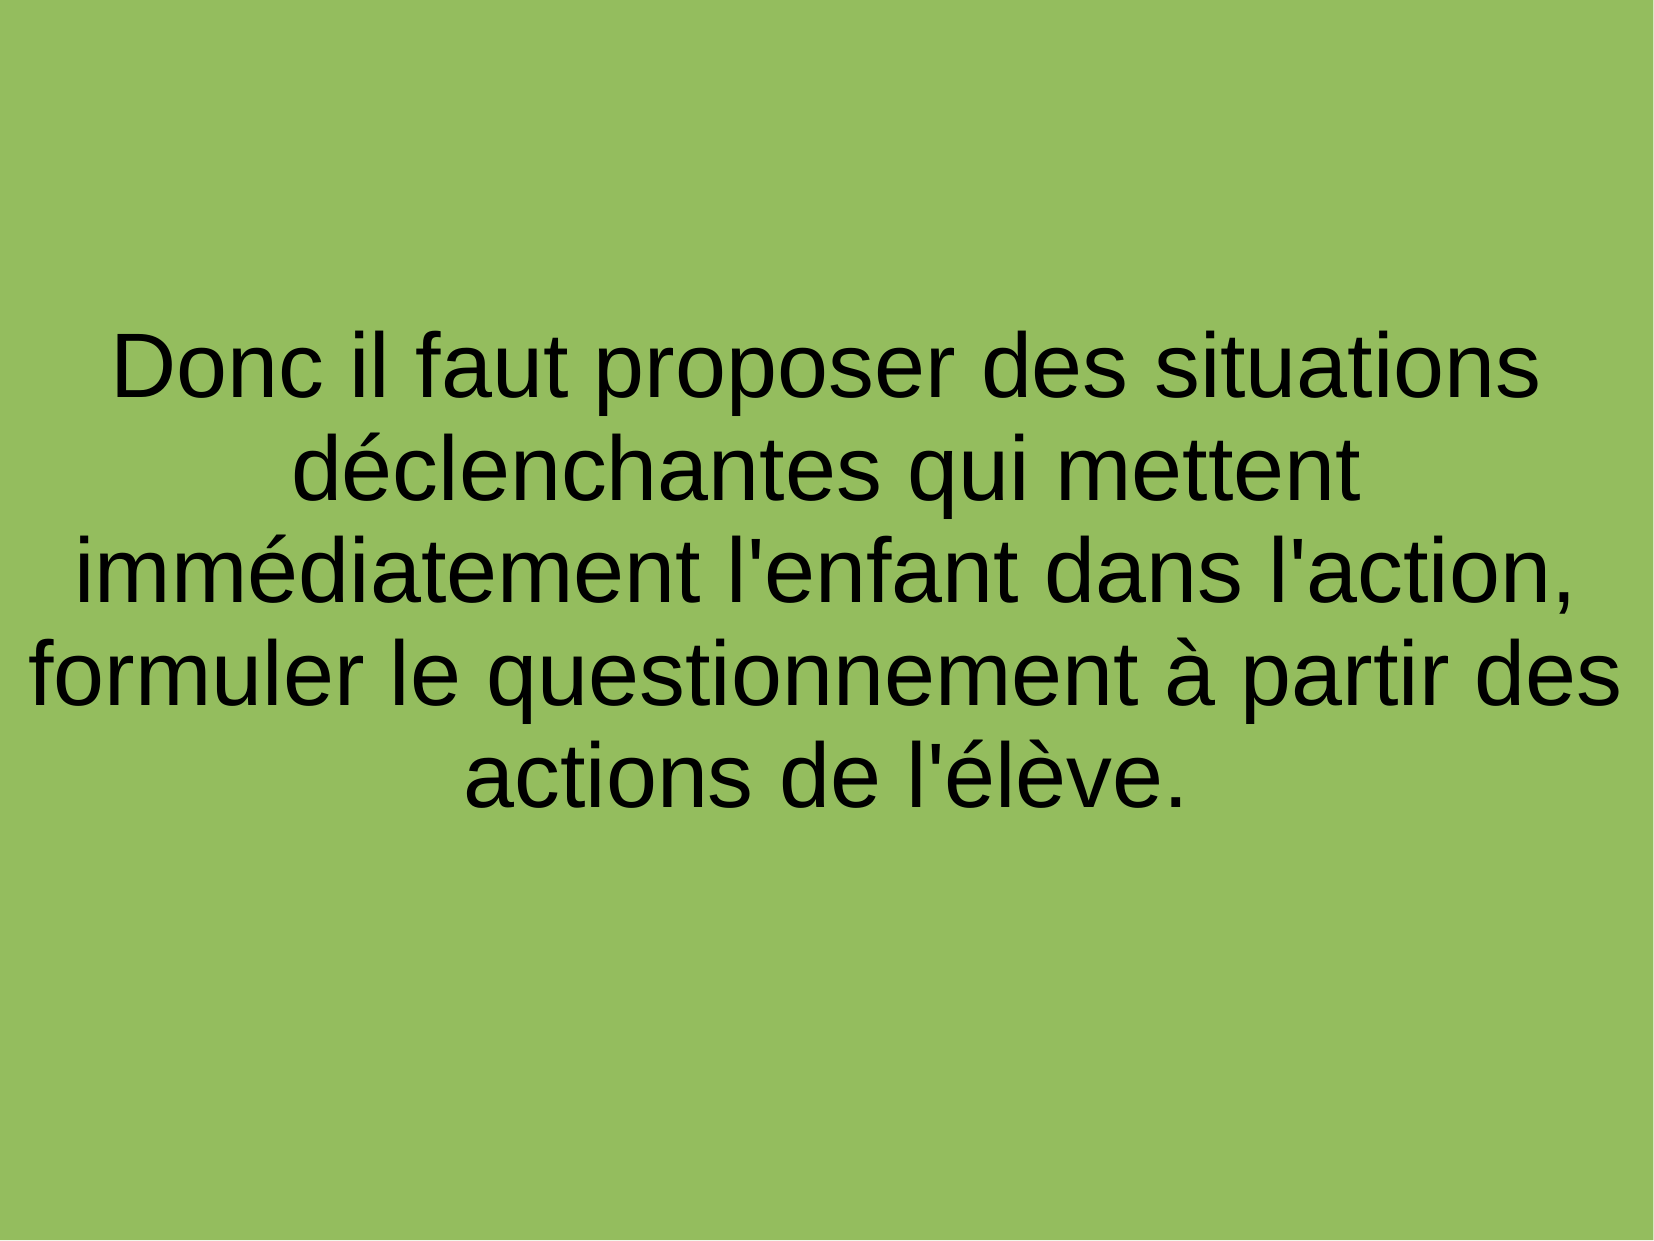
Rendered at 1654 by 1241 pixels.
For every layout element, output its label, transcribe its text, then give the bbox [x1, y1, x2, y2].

text_box Donc il faut proposer des situations déclenchantes qui mettent immédiatement l'enfant dans l'action, formuler le questionnement à partir des actions de l'élève. [0, 0, 1654, 1241]
